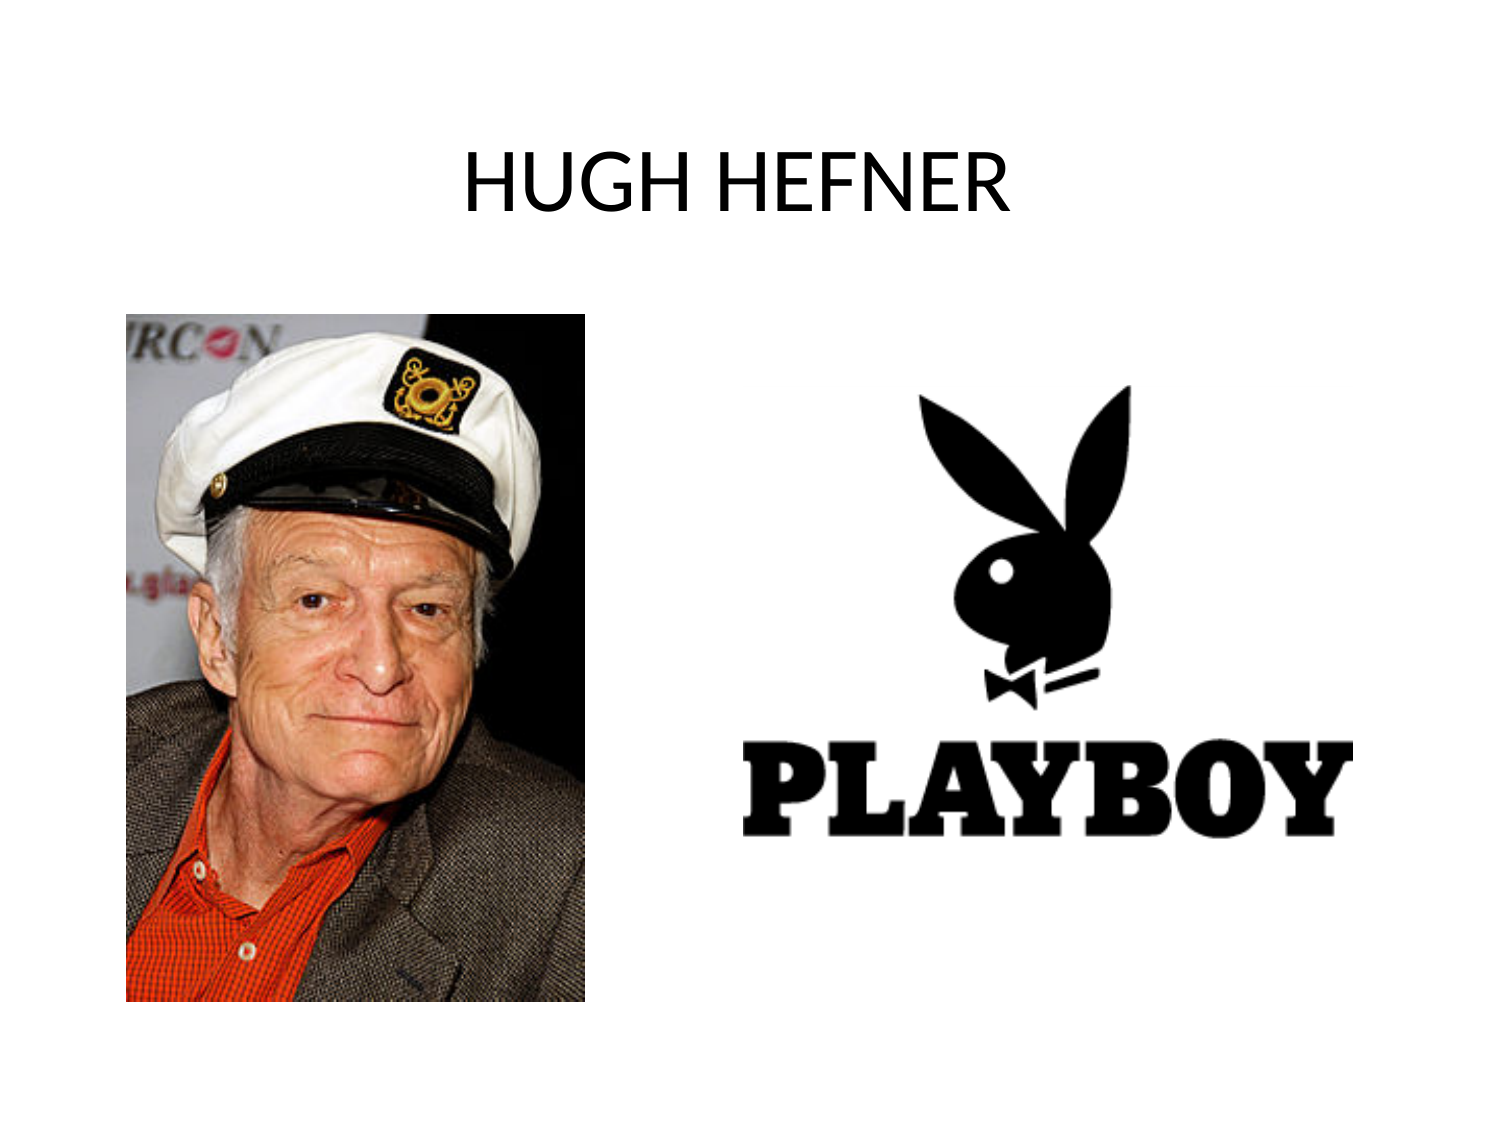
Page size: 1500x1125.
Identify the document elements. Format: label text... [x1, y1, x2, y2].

picture [743, 385, 1353, 847]
title HUGH HEFNER [100, 54, 1376, 296]
picture [126, 314, 585, 1002]
